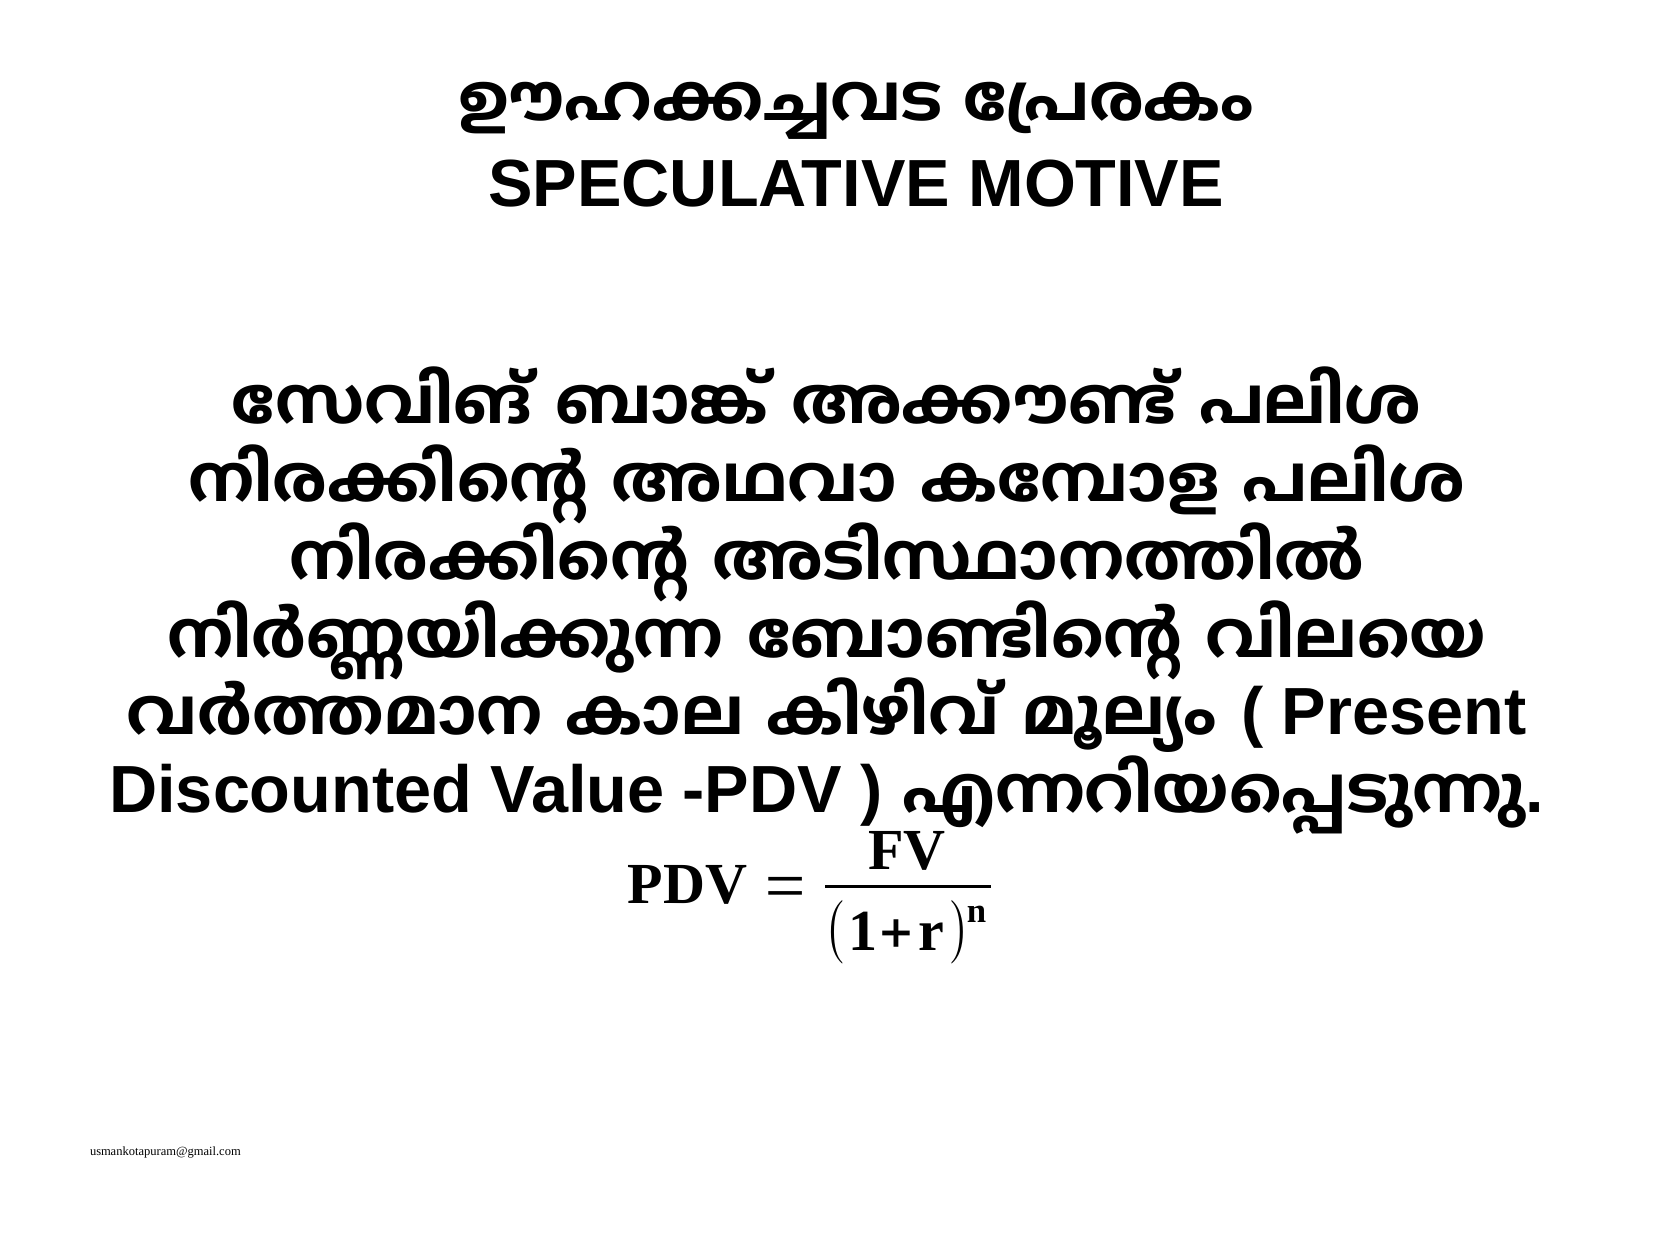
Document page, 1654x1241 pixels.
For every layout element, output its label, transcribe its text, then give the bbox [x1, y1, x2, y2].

chart [620, 817, 1000, 968]
title ഊഹക്കച്ചവട പ്രേരകം SPECULATIVE MOTIVE [153, 23, 1560, 260]
text_box സേവിങ് ബാങ്ക് അക്കൗണ്ട് പലിശ നിരക്കിന്റെ അഥവാ കമ്പോള പലിശ നിരക്കിന്റെ അടിസ്ഥാനത്തിൽ നിർണ്ണയിക്കുന്ന ബോണ്ടിന്റെ വിലയെ വർത്തമാന കാല കിഴിവ് മൂല്യം ( Present Discounted Value -PDV ) എന്നറിയപ്പെടുന്നു. [35, 354, 1619, 780]
